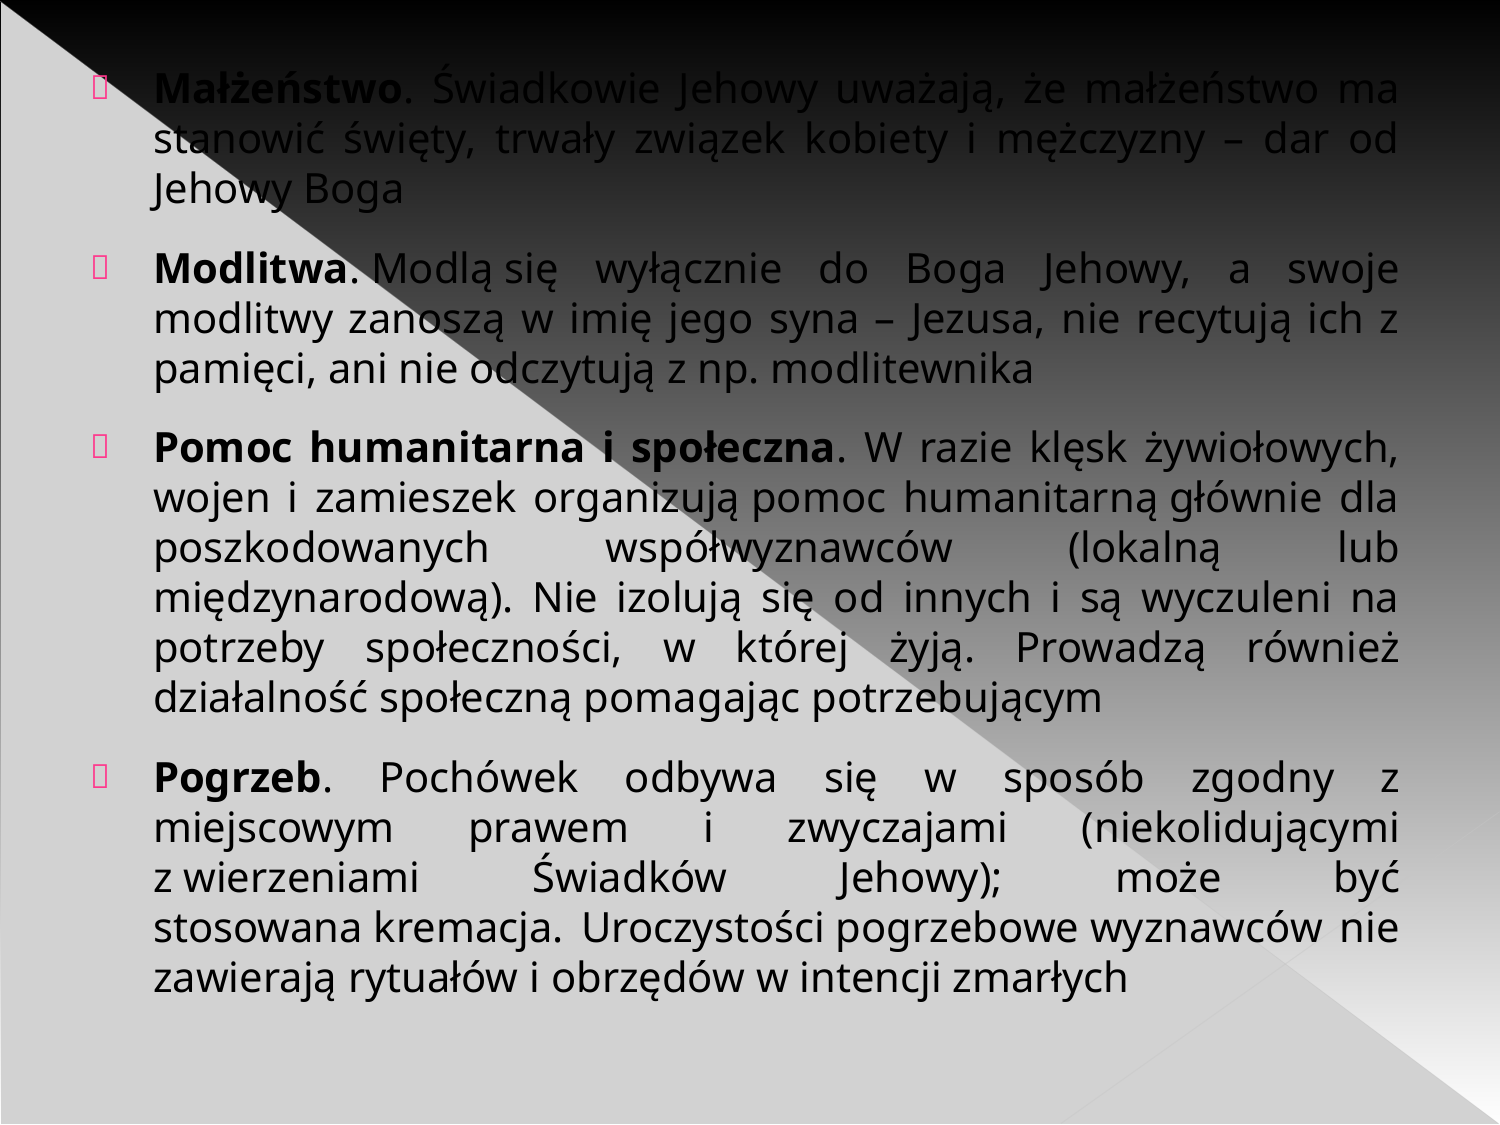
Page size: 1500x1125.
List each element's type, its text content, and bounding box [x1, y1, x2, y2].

list Małżeństwo. Świadkowie Jehowy uważają, że małżeństwo ma stanowić święty, trwały związek kobiety i mężczyzny – dar od Jehowy Boga Modlitwa. Modlą się wyłącznie do Boga Jehowy, a swoje modlitwy zanoszą w imię jego syna – Jezusa, nie recytują ich z pamięci, ani nie odczytują z np. modlitewnika Pomoc humanitarna i społeczna. W razie klęsk żywiołowych, wojen i zamieszek organizują pomoc humanitarną głównie dla poszkodowanych współwyznawców (lokalną lub międzynarodową). Nie izolują się od innych i są wyczuleni na potrzeby społeczności, w której żyją. Prowadzą również działalność społeczną pomagając potrzebującym Pogrzeb. Pochówek odbywa się w sposób zgodny z miejscowym prawem i zwyczajami (niekolidującymi z wierzeniami Świadków Jehowy); może być stosowana kremacja. Uroczystości pogrzebowe wyznawców nie zawierają rytuałów i obrzędów w intencji zmarłych [64, 54, 1415, 1071]
